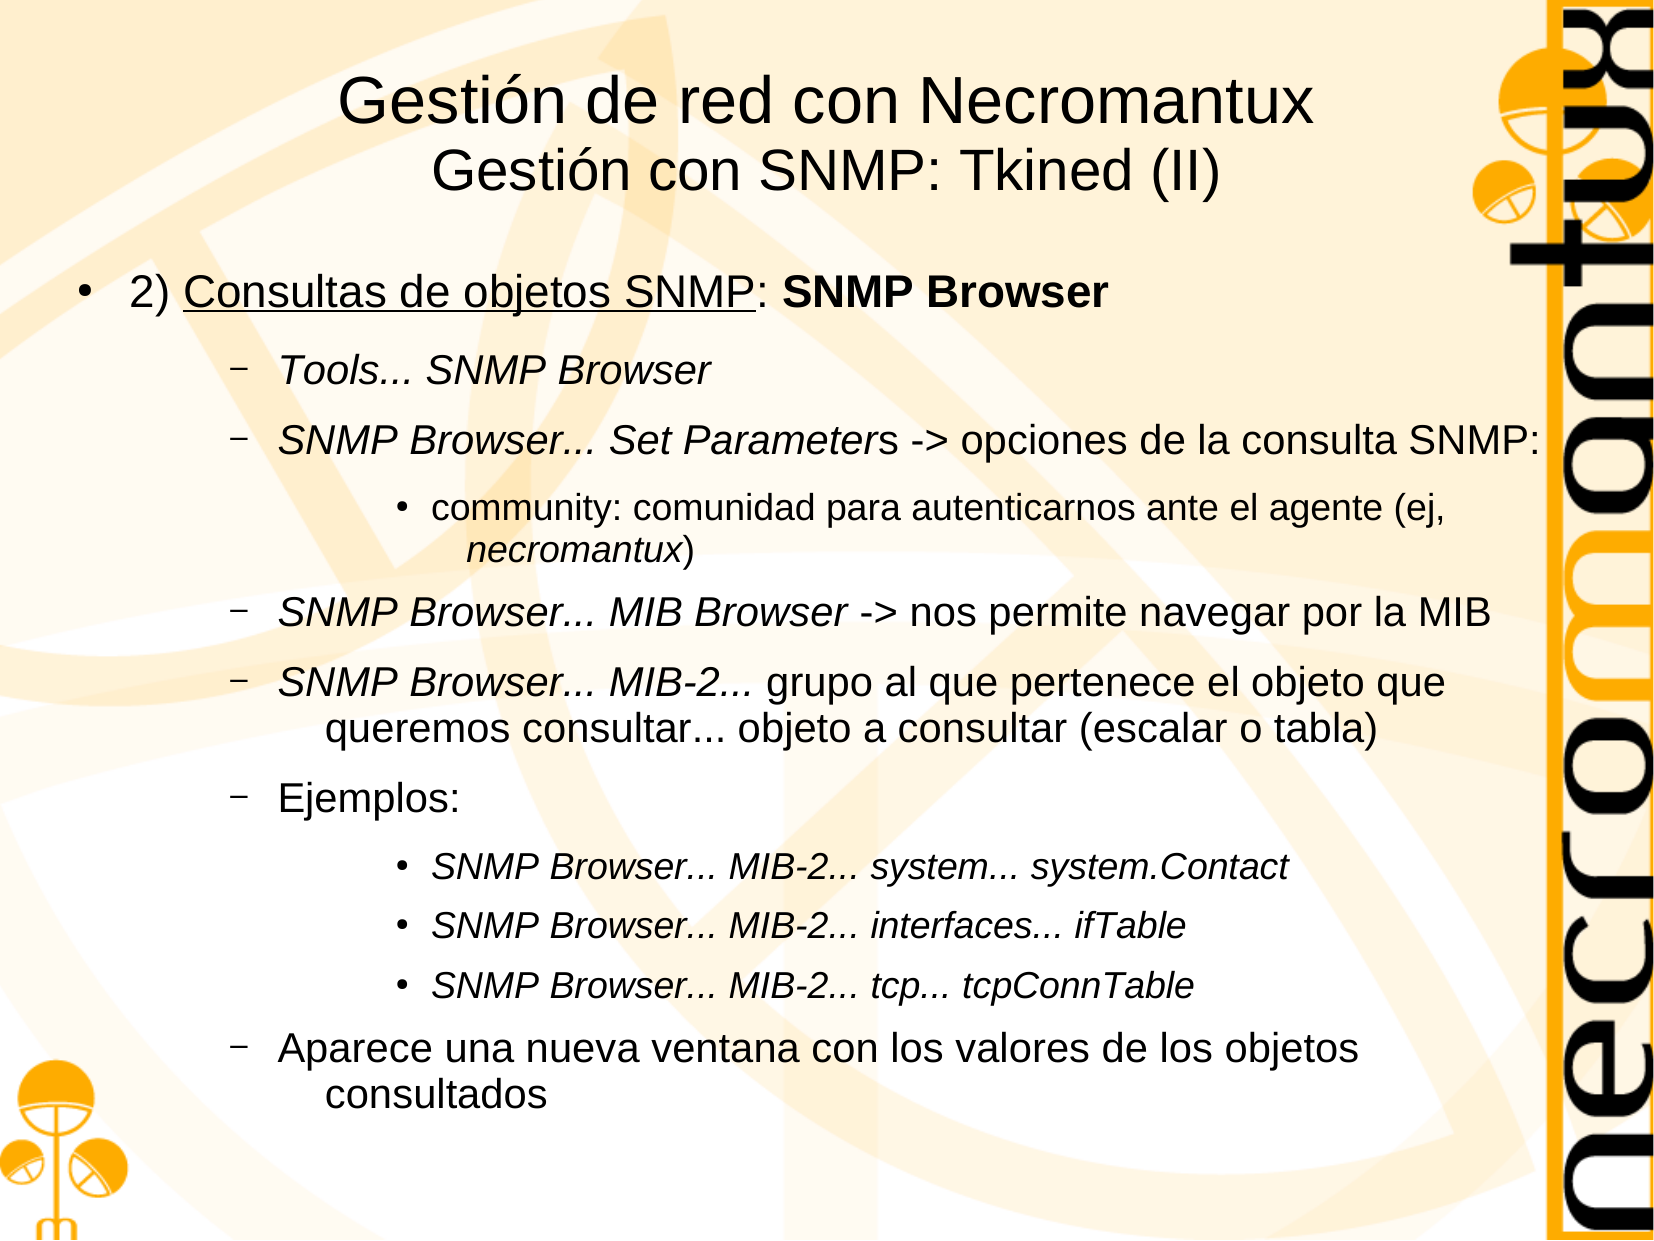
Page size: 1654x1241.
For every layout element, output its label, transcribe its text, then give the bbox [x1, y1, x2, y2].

list 2) Consultas de objetos SNMP: SNMP Browser Tools... SNMP Browser SNMP Browser... Set Parameters -> opciones de la consulta SNMP: community: comunidad para autenticarnos ante el agente (ej, necromantux) SNMP Browser... MIB Browser -> nos permite navegar por la MIB SNMP Browser... MIB-2... grupo al que pertenece el objeto que queremos consultar... objeto a consultar (escalar o tabla) Ejemplos: SNMP Browser... MIB-2... system... system.Contact SNMP Browser... MIB-2... interfaces... ifTable SNMP Browser... MIB-2... tcp... tcpConnTable Aparece una nueva ventana con los valores de los objetos consultados [41, 265, 1548, 1211]
title Gestión de red con Necromantux Gestión con SNMP: Tkined (II) [82, 54, 1571, 211]
picture [0, 0, 1654, 1240]
